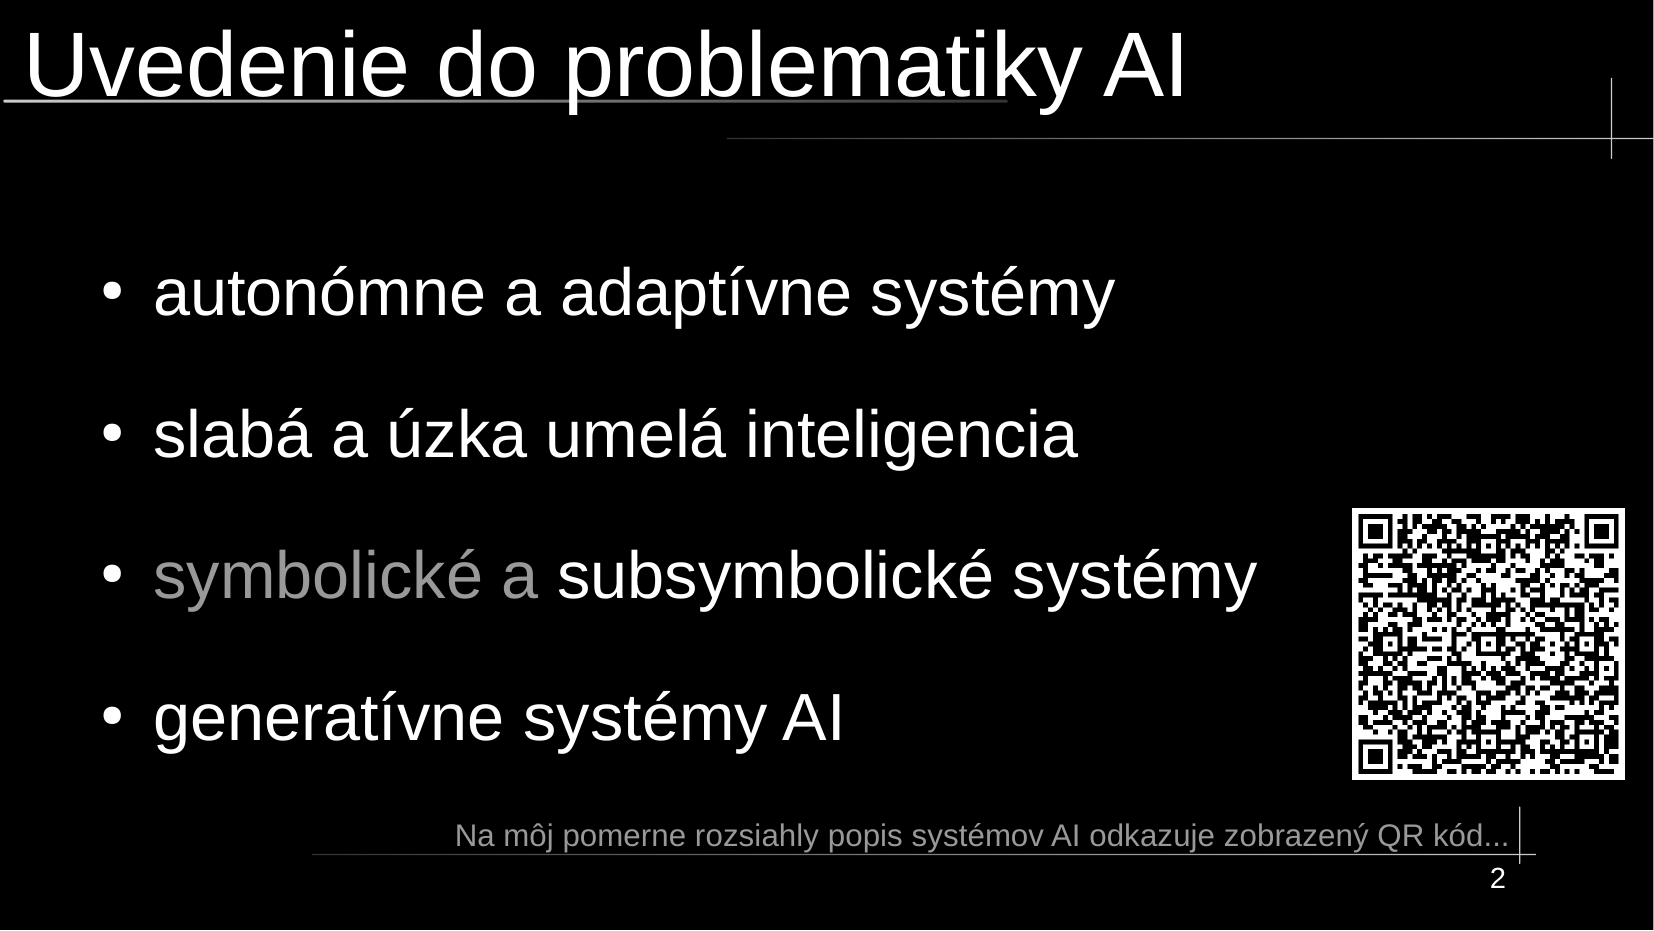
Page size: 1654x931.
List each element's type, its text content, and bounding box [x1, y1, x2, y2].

list autonómne a adaptívne systémy slabá a úzka umelá inteligencia symbolické a subsymbolické systémy generatívne systémy AI [82, 217, 1571, 758]
title Na môj pomerne rozsiahly popis systémov AI odkazuje zobrazený QR kód... [295, 803, 1512, 869]
picture [1352, 508, 1625, 780]
title Uvedenie do problematiky AI [23, 11, 1589, 119]
